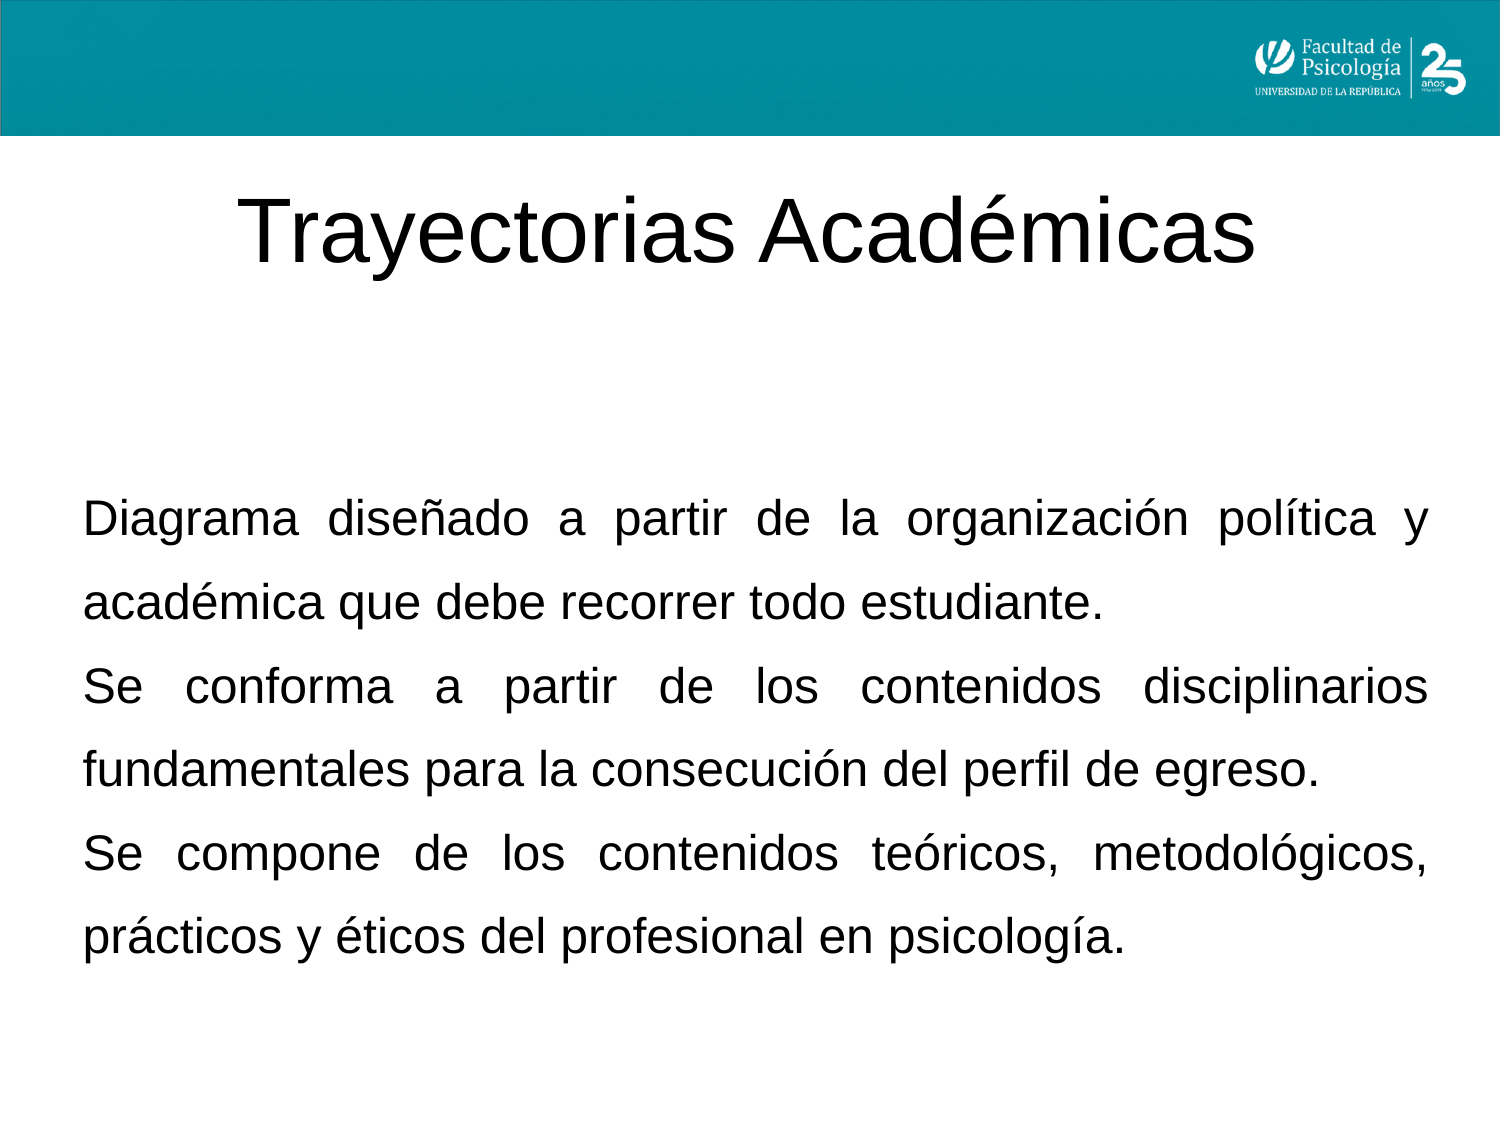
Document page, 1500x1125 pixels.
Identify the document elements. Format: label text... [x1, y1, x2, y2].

picture [0, 0, 1500, 136]
title Trayectorias Académicas [70, 95, 1426, 367]
subtitle Diagrama diseñado a partir de la organización política y académica que debe recorrer todo estudiante. Se conforma a partir de los contenidos disciplinarios fundamentales para la consecución del perfil de egreso. Se compone de los contenidos teóricos, metodológicos, prácticos y éticos del profesional en psicología. [82, 281, 1430, 1125]
